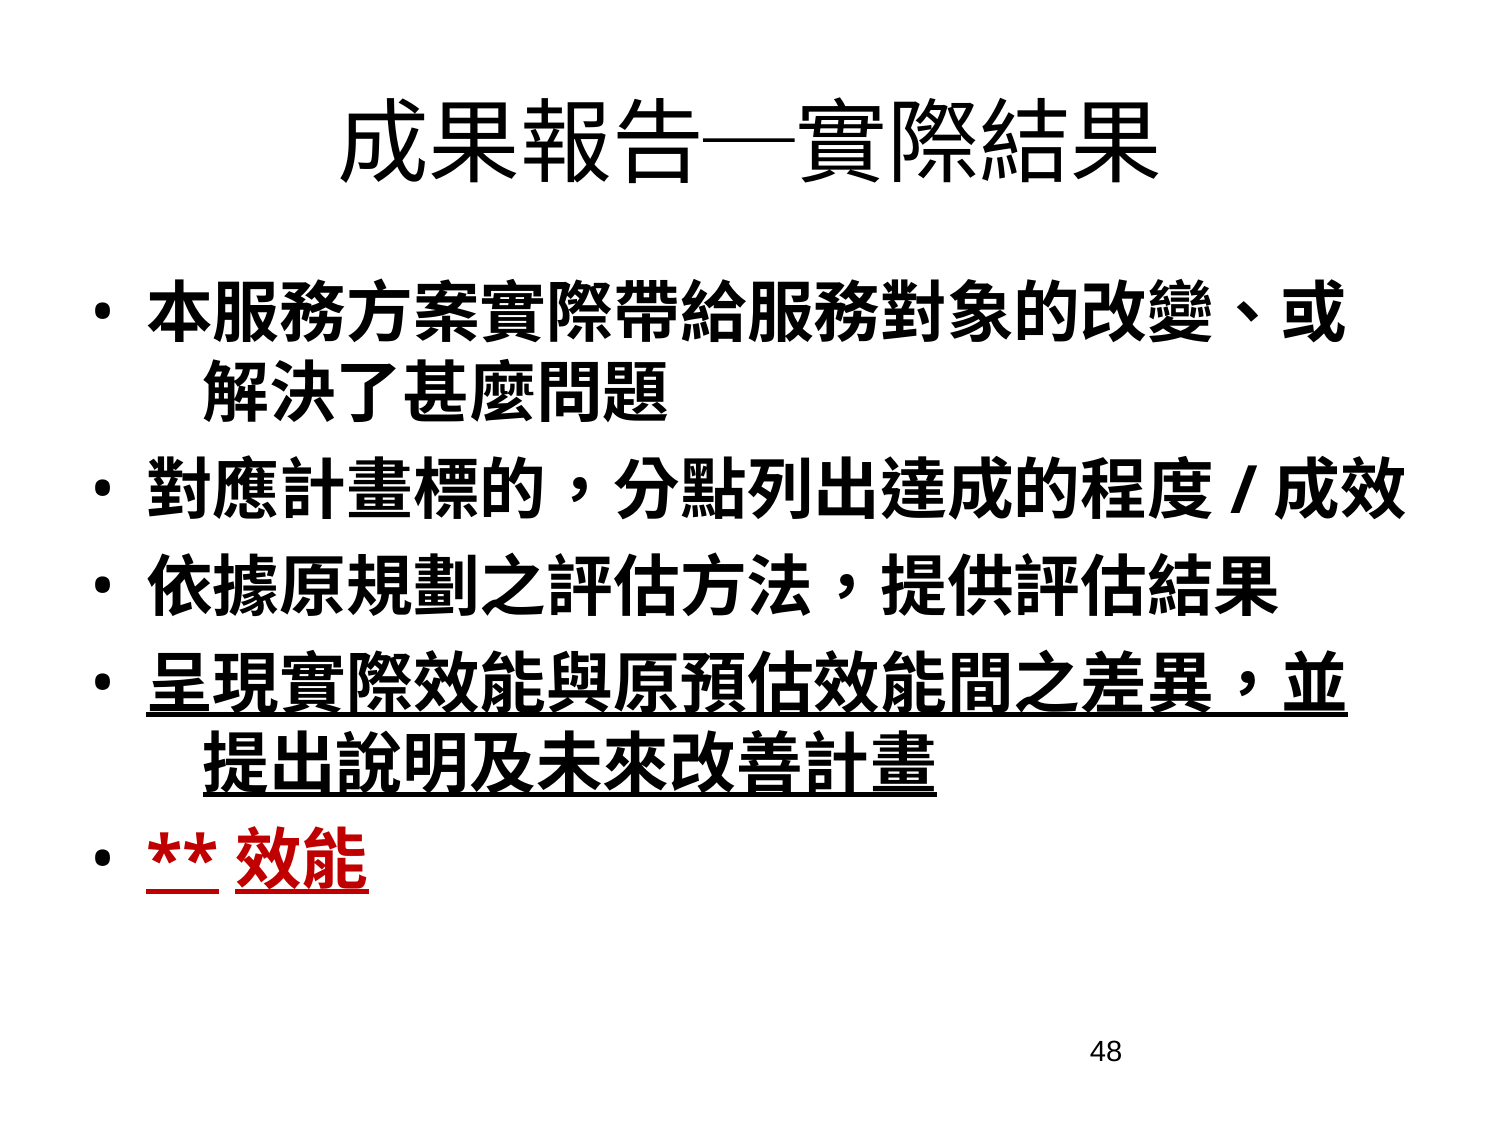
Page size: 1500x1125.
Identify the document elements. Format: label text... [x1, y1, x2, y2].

text_box [1074, 1024, 1426, 1103]
list 本服務方案實際帶給服務對象的改變、或解決了甚麼問題 對應計畫標的，分點列出達成的程度/成效 依據原規劃之評估方法，提供評估結果 呈現實際效能與原預估效能間之差異，並提出說明及未來改善計畫 **效能 [75, 262, 1426, 1005]
title 成果報告─實際結果 [75, 45, 1426, 233]
